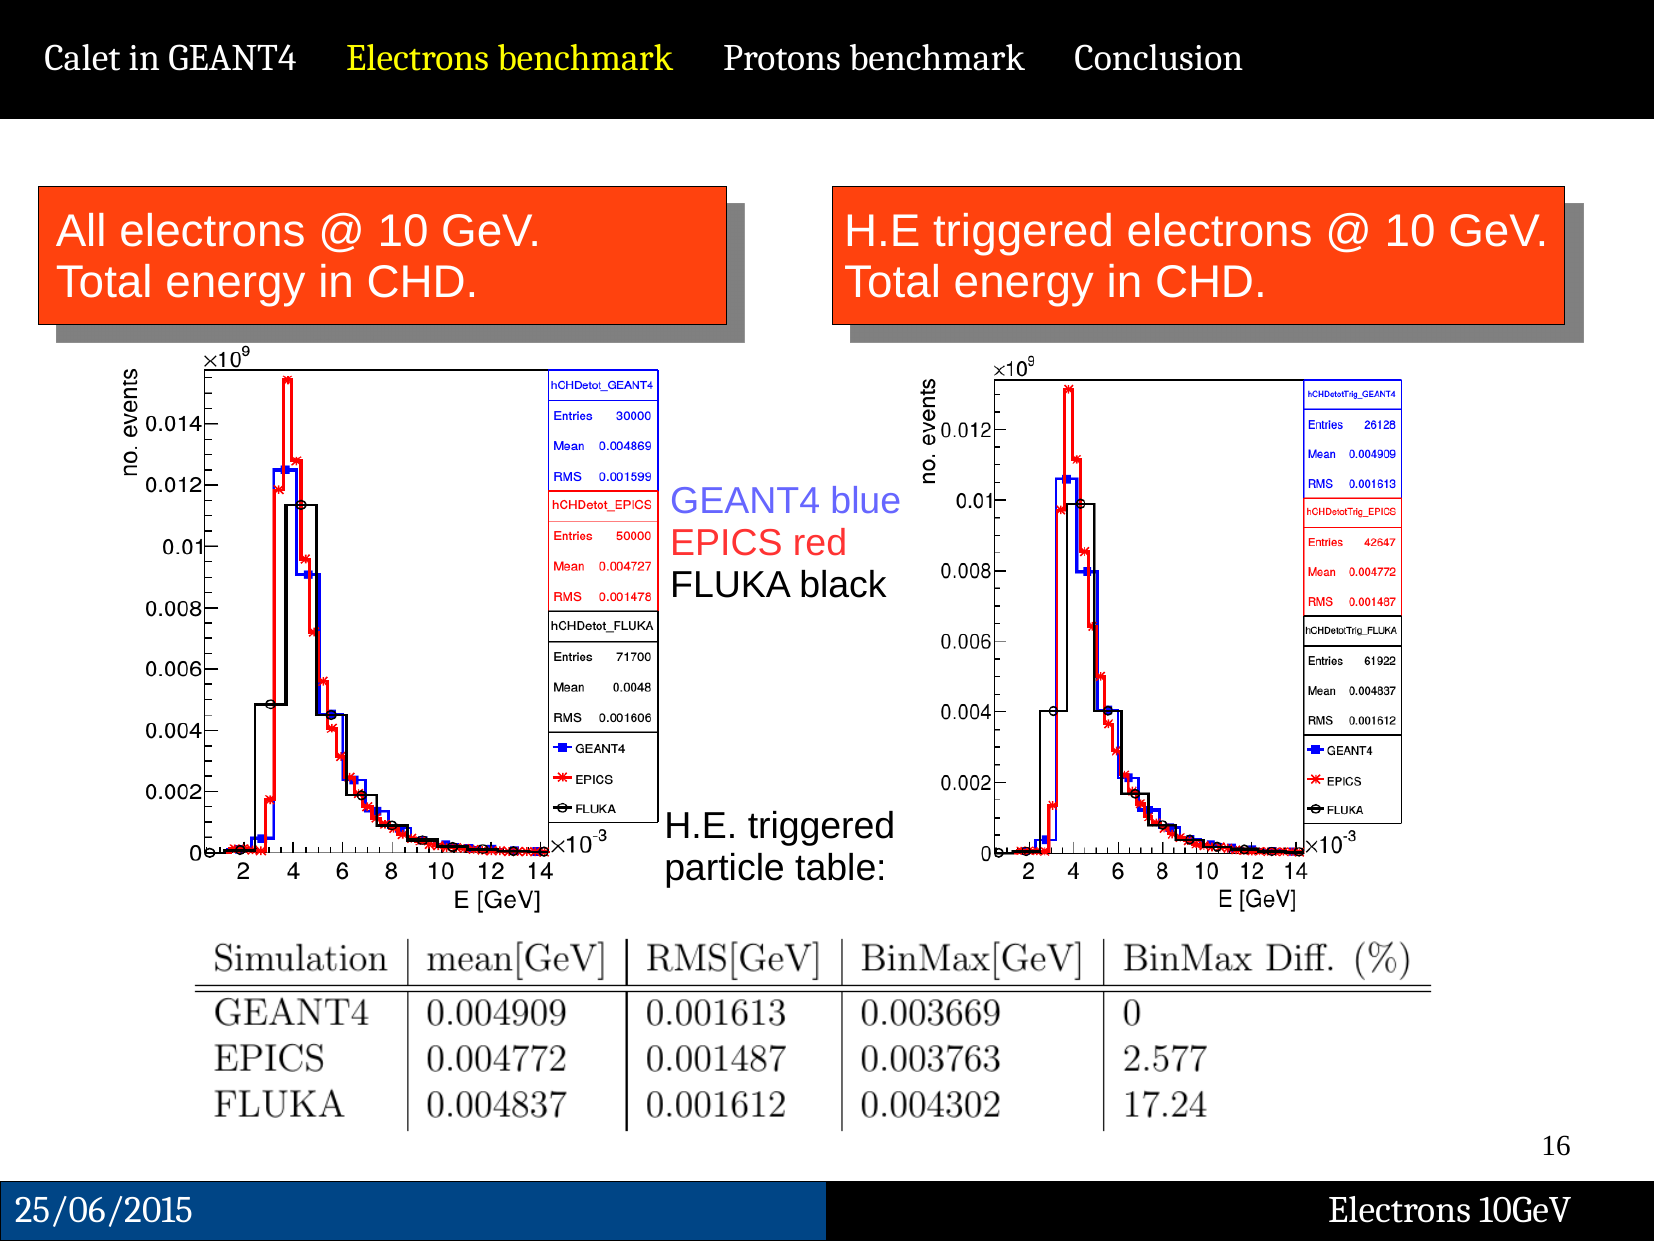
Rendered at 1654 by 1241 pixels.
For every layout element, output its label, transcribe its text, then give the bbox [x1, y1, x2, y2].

text_box Electrons 10GeV [1313, 1181, 1654, 1241]
text_box [832, 186, 1565, 197]
text_box GEANT4 blue EPICS red FLUKA black [655, 472, 922, 614]
text_box H.E. triggered particle table: [649, 797, 916, 897]
picture [118, 384, 668, 917]
text_box [0, 0, 1654, 119]
text_box All electrons @ 10 GeV. Total energy in CHD. [41, 197, 688, 384]
picture [177, 933, 1436, 1136]
picture [915, 354, 1418, 916]
text_box H.E triggered electrons @ 10 GeV. Total energy in CHD. [829, 197, 1619, 325]
text_box 25/06/2015 [0, 1181, 246, 1240]
text_box [0, 1181, 1313, 1241]
text_box [38, 186, 727, 325]
text_box Calet in GEANT4 Electrons benchmark Protons benchmark Conclusion [29, 29, 1625, 89]
